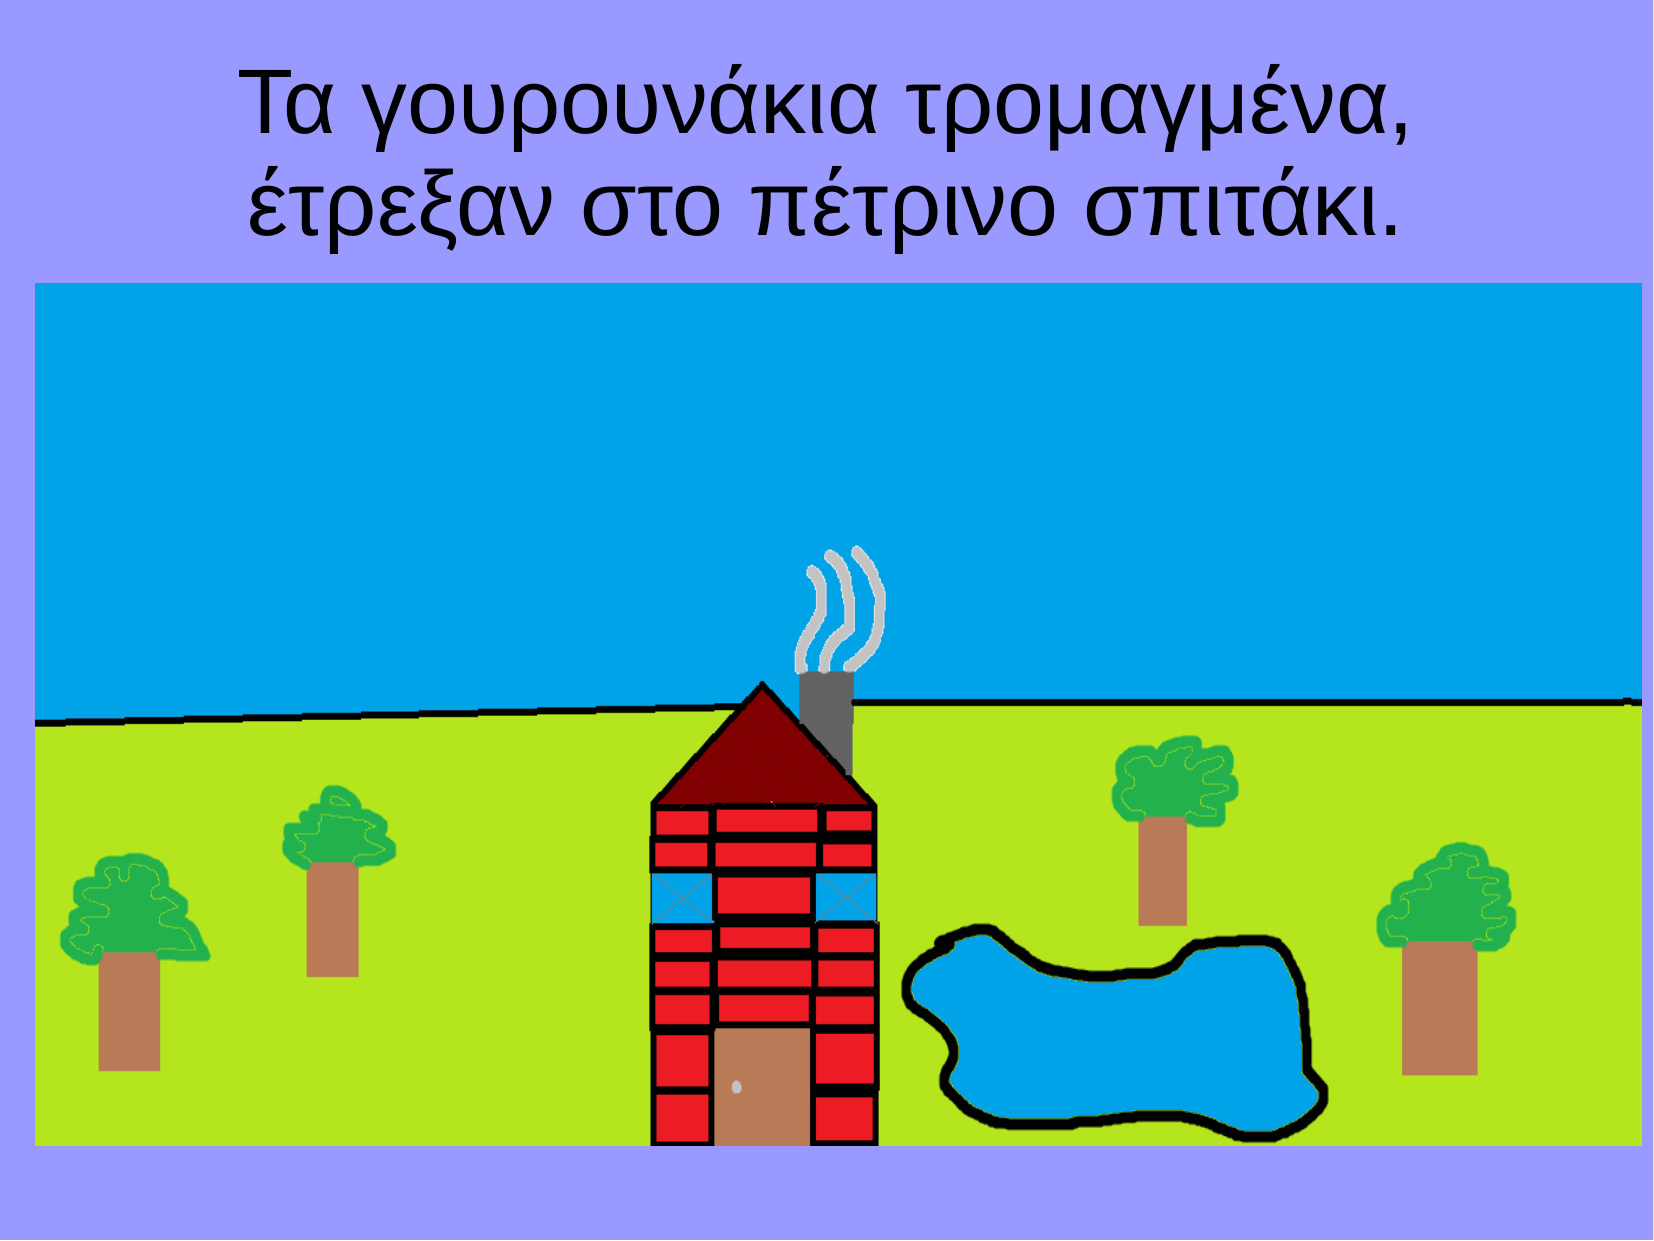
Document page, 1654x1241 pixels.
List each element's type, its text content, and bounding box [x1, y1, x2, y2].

picture [35, 546, 1642, 1146]
title Τα γουρουνάκια τρομαγμένα, έτρεξαν στο πέτρινο σπιτάκι. [82, 49, 1571, 257]
